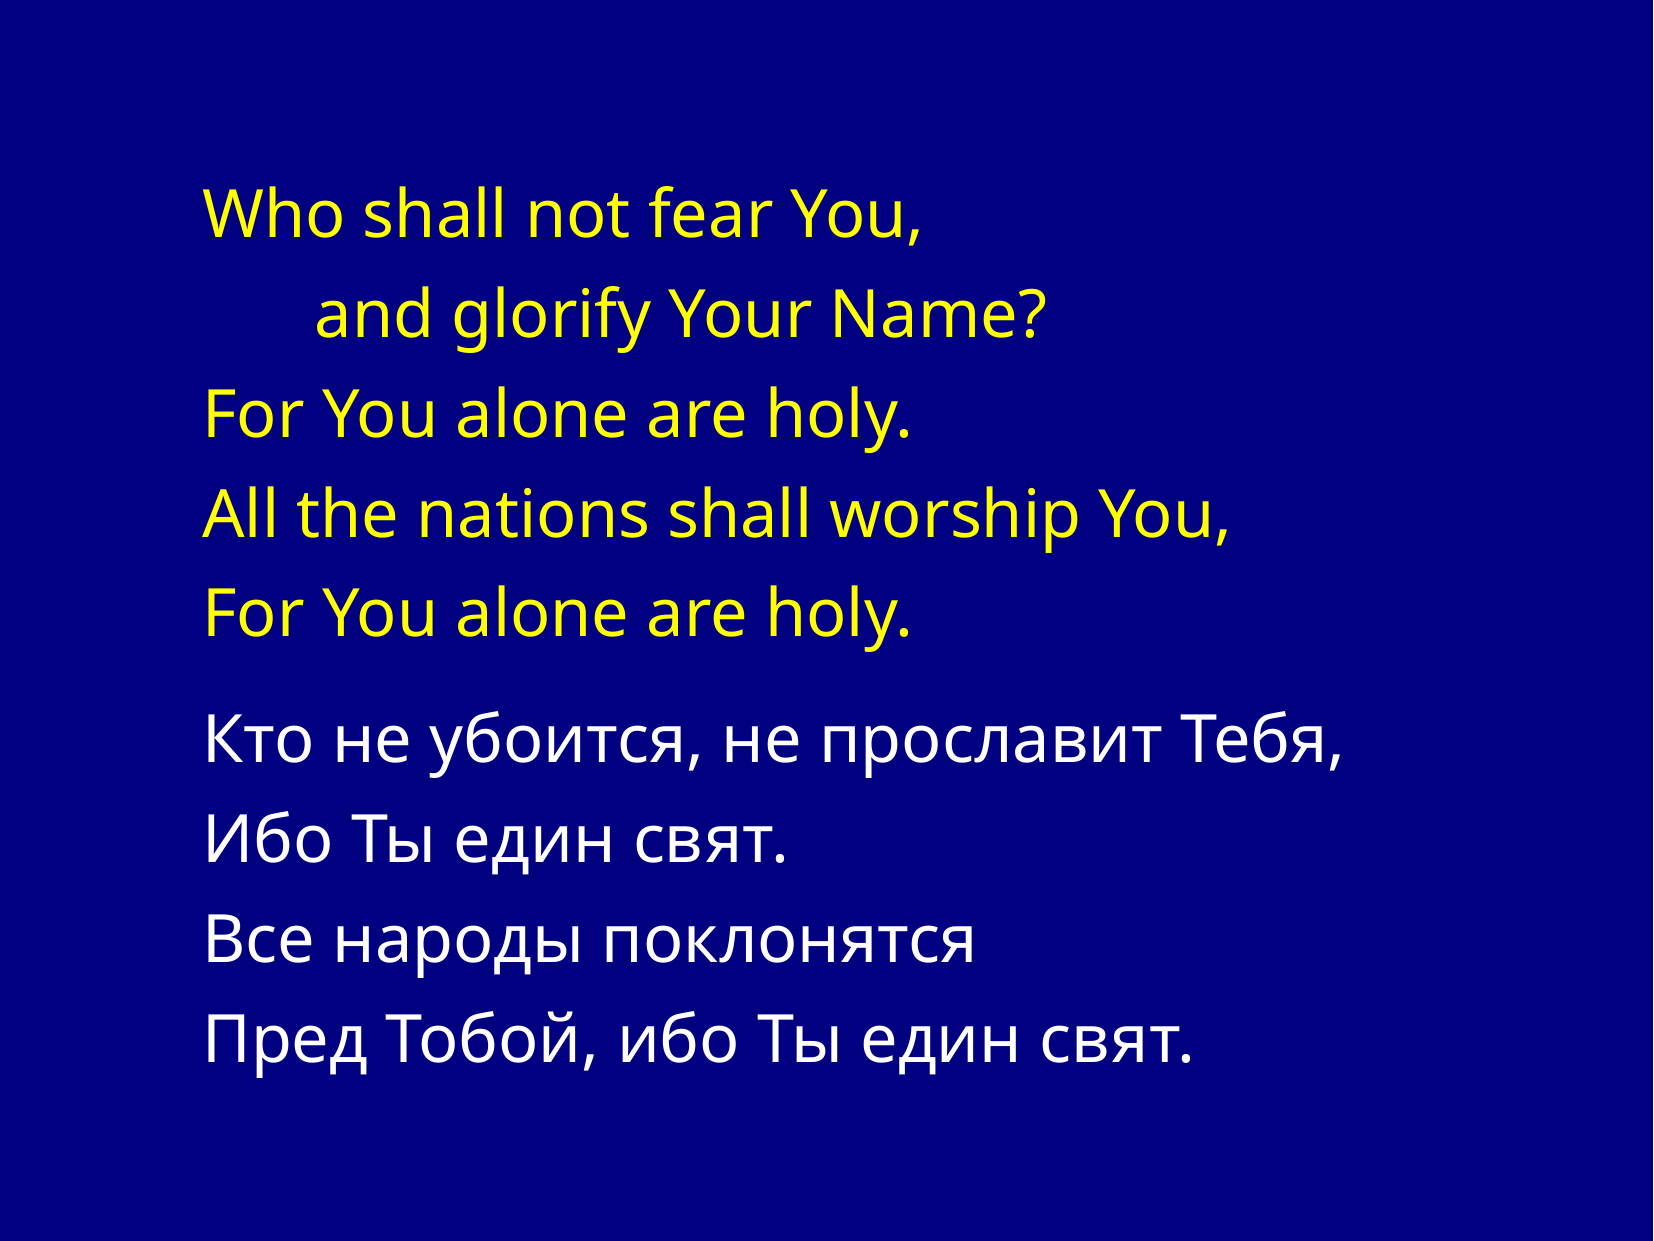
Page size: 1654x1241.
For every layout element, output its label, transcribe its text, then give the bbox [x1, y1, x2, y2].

text_box Who shall not fear You, and glorify Your Name? For You alone are holy. All the nations shall worship You, For You alone are holy. [75, 150, 1576, 638]
text_box Кто не убоится, не прославит Тебя, Ибо Ты един свят. Все народы поклонятся Пред Тобой, ибо Ты един свят. [75, 675, 1576, 1163]
